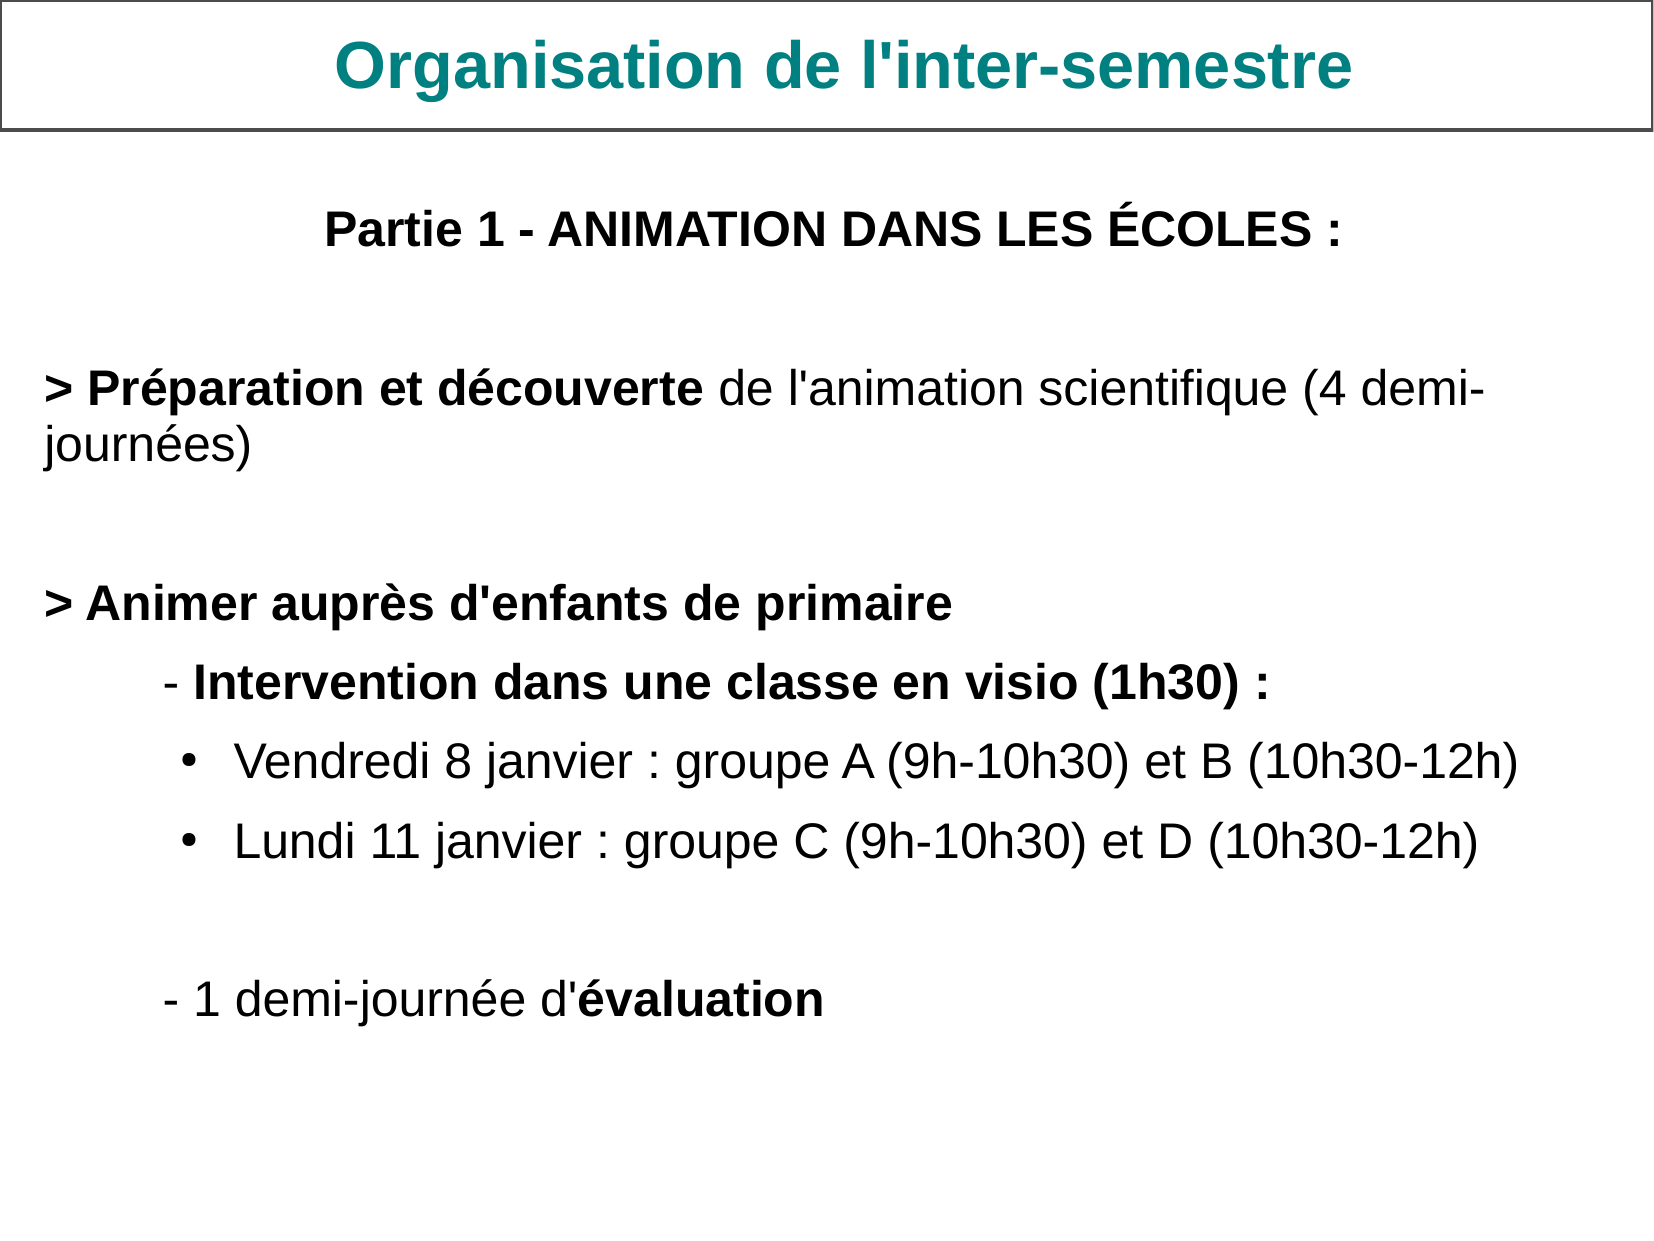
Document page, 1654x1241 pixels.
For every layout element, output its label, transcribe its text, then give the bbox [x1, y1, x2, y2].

text_box Organisation de l'inter-semestre [0, 0, 1654, 130]
list Partie 1 - ANIMATION DANS LES ÉCOLES : > Préparation et découverte de l'animation scientifique (4 demi-journées) > Animer auprès d'enfants de primaire - Intervention dans une classe en visio (1h30) : Vendredi 8 janvier : groupe A (9h-10h30) et B (10h30-12h) Lundi 11 janvier : groupe C (9h-10h30) et D (10h30-12h) - 1 demi-journée d'évaluation [44, 201, 1592, 1158]
